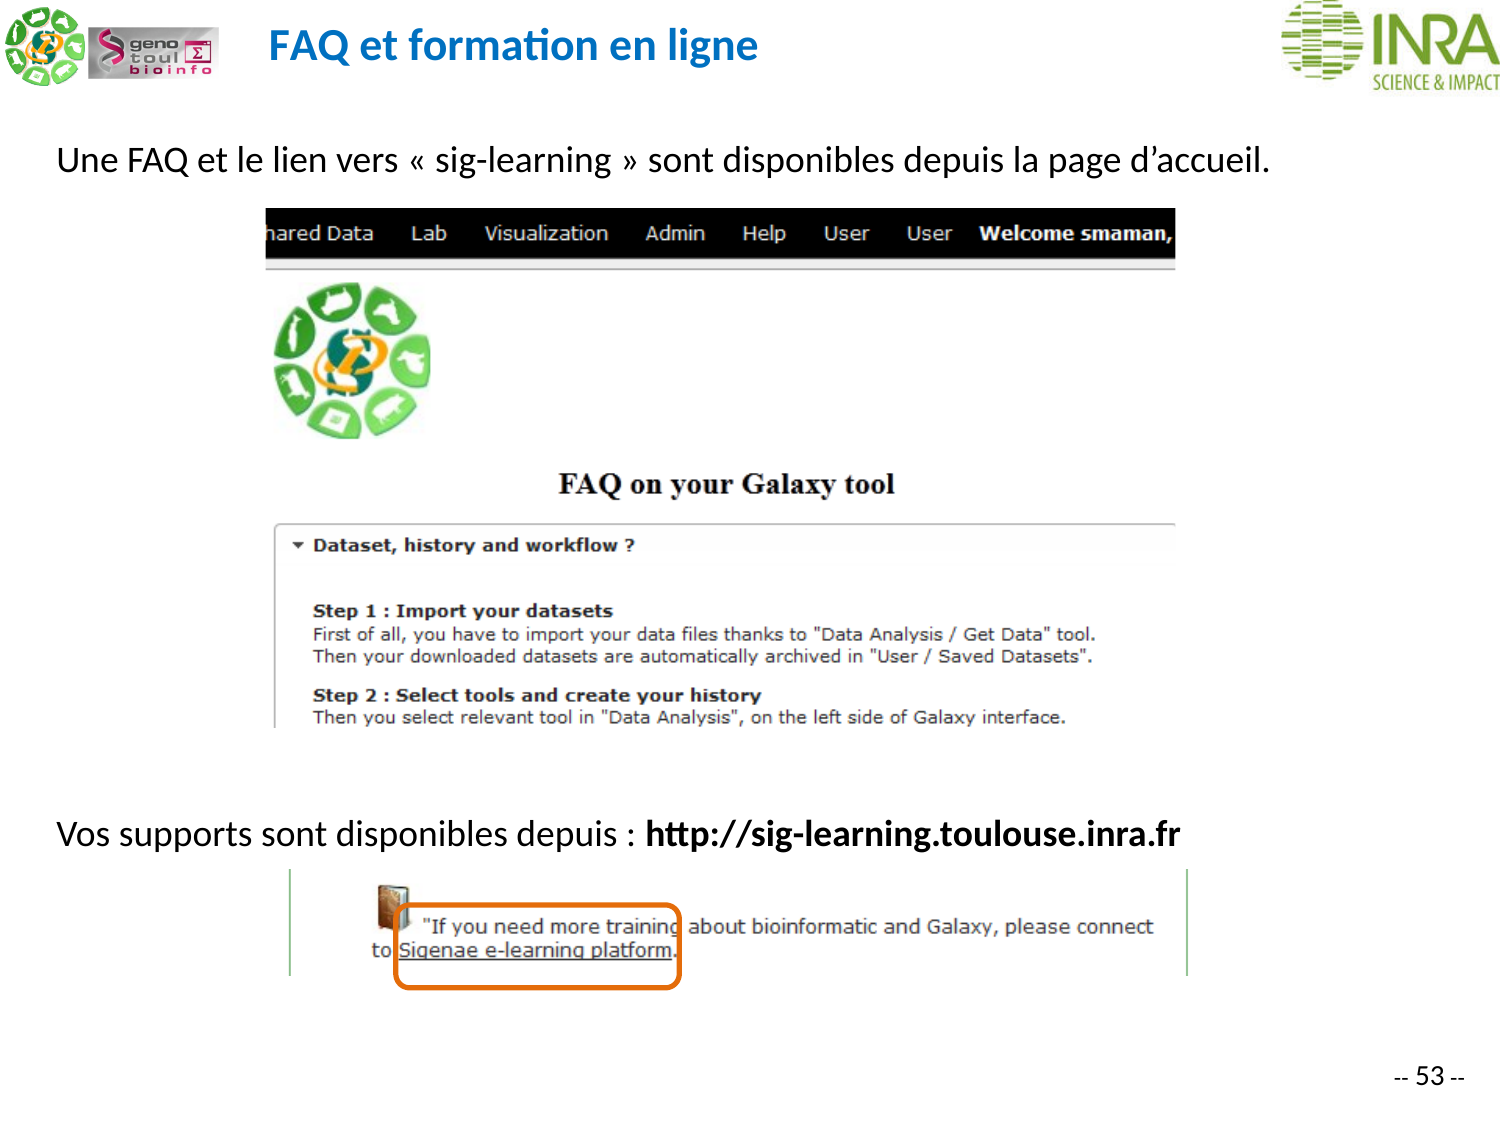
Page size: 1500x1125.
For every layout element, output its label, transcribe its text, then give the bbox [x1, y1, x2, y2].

picture [5, 7, 85, 86]
picture [399, 908, 676, 976]
text_box Une FAQ et le lien vers « sig-learning » sont disponibles depuis la page d’accueil. [41, 137, 1341, 190]
text_box FAQ et formation en ligne [253, 19, 1424, 91]
picture [1281, 0, 1500, 110]
picture [265, 208, 1176, 728]
text_box Vos supports sont disponibles depuis : http://sig-learning.toulouse.inra.fr [41, 811, 1234, 863]
picture [88, 27, 219, 79]
picture [277, 869, 1199, 976]
